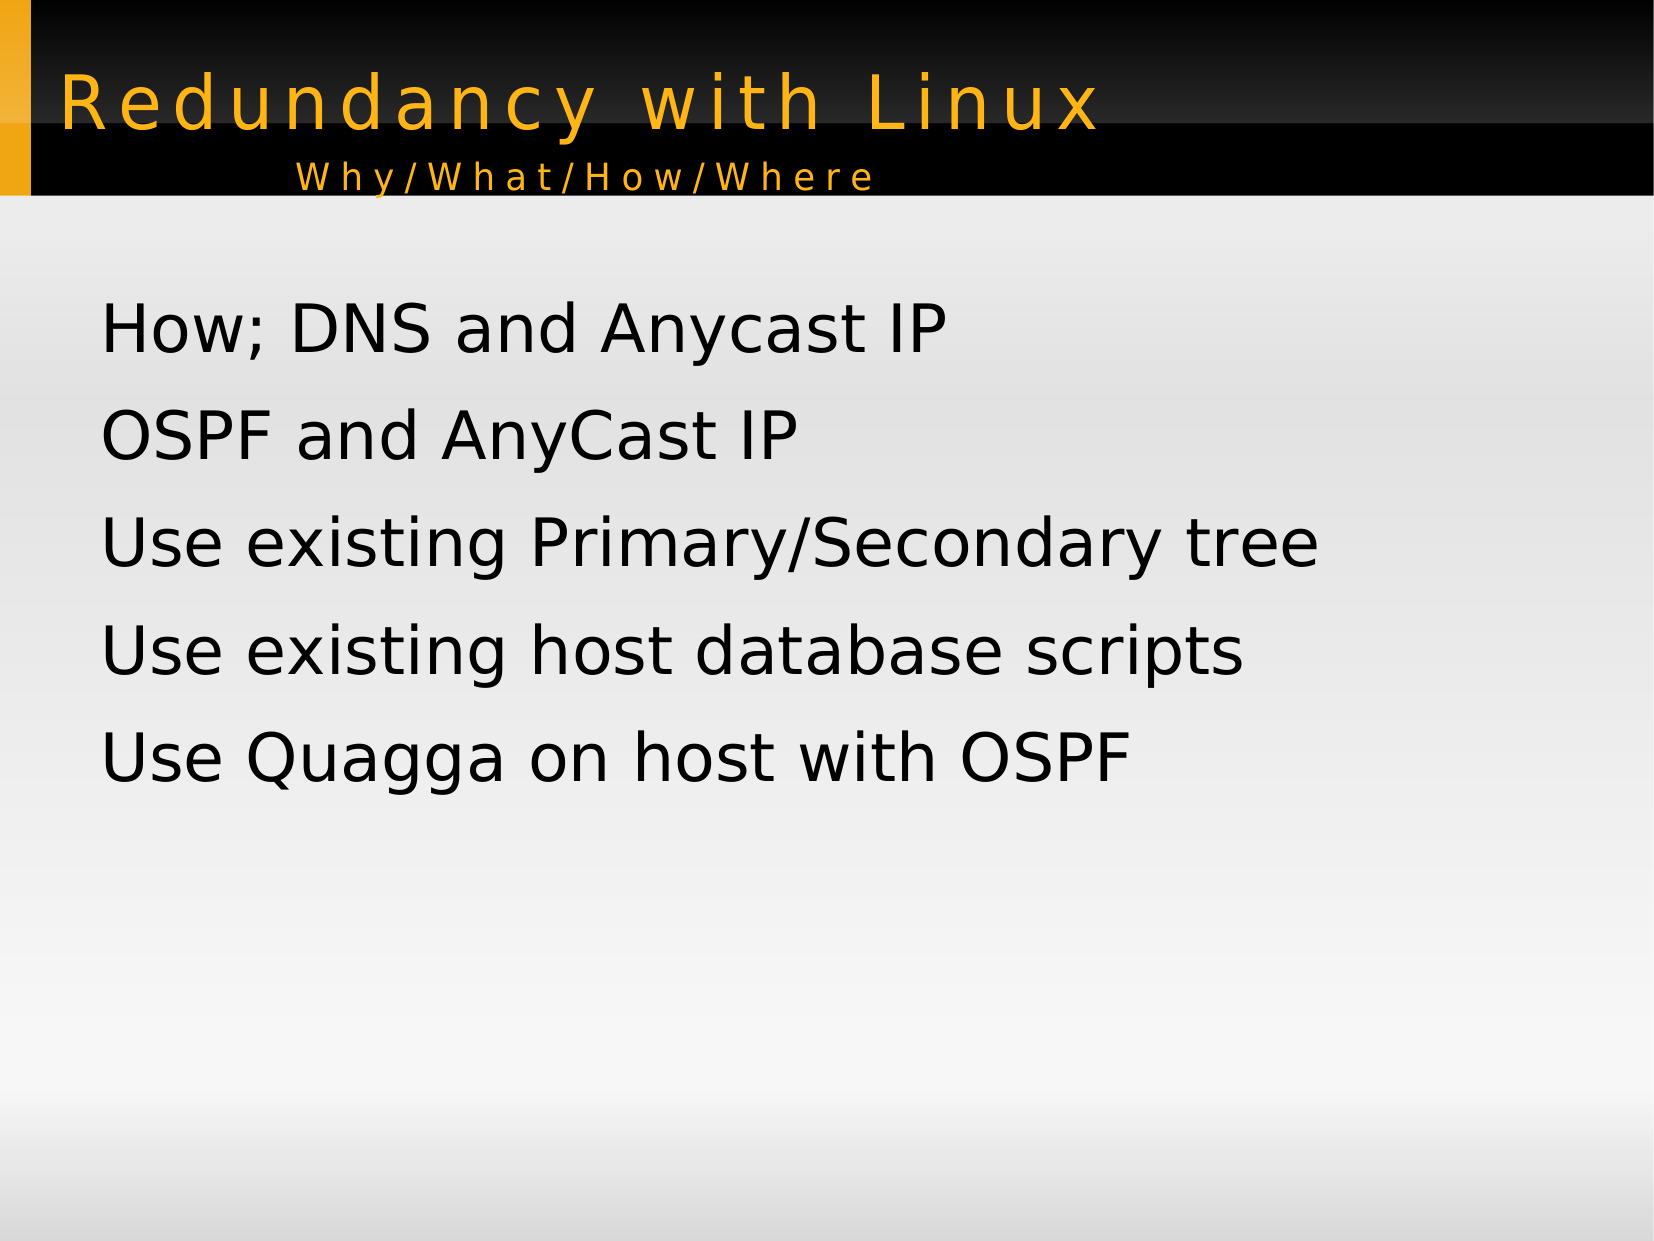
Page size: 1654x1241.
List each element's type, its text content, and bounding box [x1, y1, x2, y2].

picture [0, 0, 1654, 1241]
title Redundancy with Linux [59, 29, 1270, 178]
list How; DNS and Anycast IP OSPF and AnyCast IP Use existing Primary/Secondary tree Use existing host database scripts Use Quagga on host with OSPF [82, 290, 1571, 1109]
title Why/What/How/Where [295, 118, 1063, 237]
